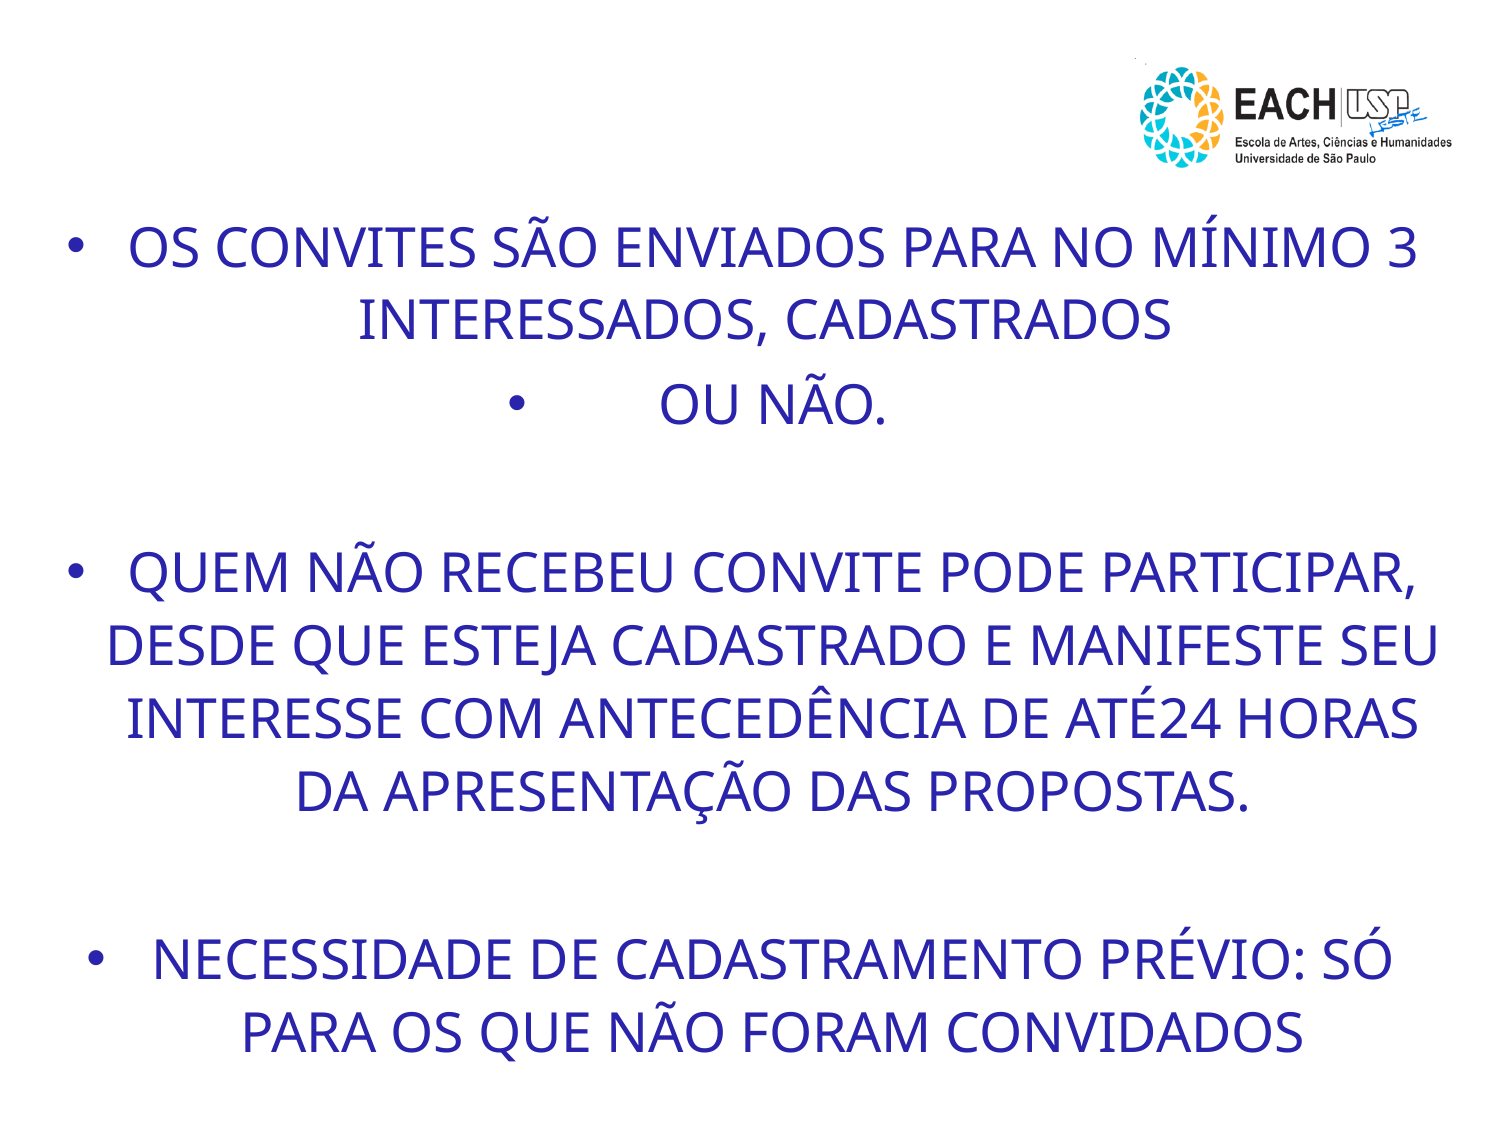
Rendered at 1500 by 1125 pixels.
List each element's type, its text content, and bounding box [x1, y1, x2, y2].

picture [1134, 54, 1480, 196]
list OS CONVITES SÃO ENVIADOS PARA NO MÍNIMO 3 INTERESSADOS, CADASTRADOS OU NÃO. QUEM NÃO RECEBEU CONVITE PODE PARTICIPAR, DESDE QUE ESTEJA CADASTRADO E MANIFESTE SEU INTERESSE COM ANTECEDÊNCIA DE ATÉ24 HORAS DA APRESENTAÇÃO DAS PROPOSTAS. NECESSIDADE DE CADASTRAMENTO PRÉVIO: SÓ PARA OS QUE NÃO FORAM CONVIDADOS [29, 197, 1471, 1083]
